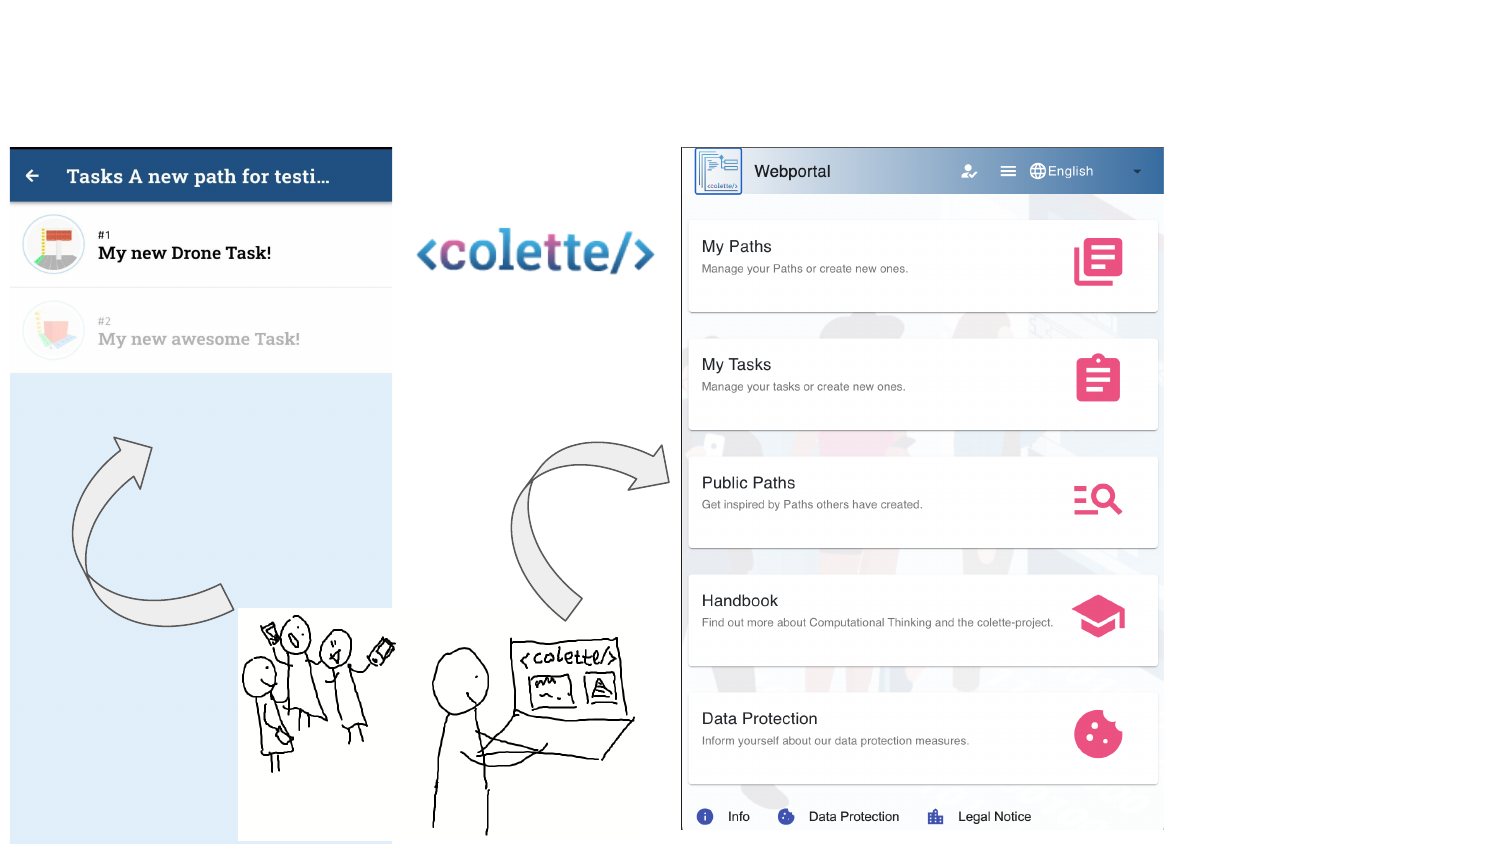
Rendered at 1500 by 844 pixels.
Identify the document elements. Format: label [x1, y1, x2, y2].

text_box [72, 437, 234, 627]
picture [9, 147, 1164, 844]
text_box [511, 442, 669, 621]
